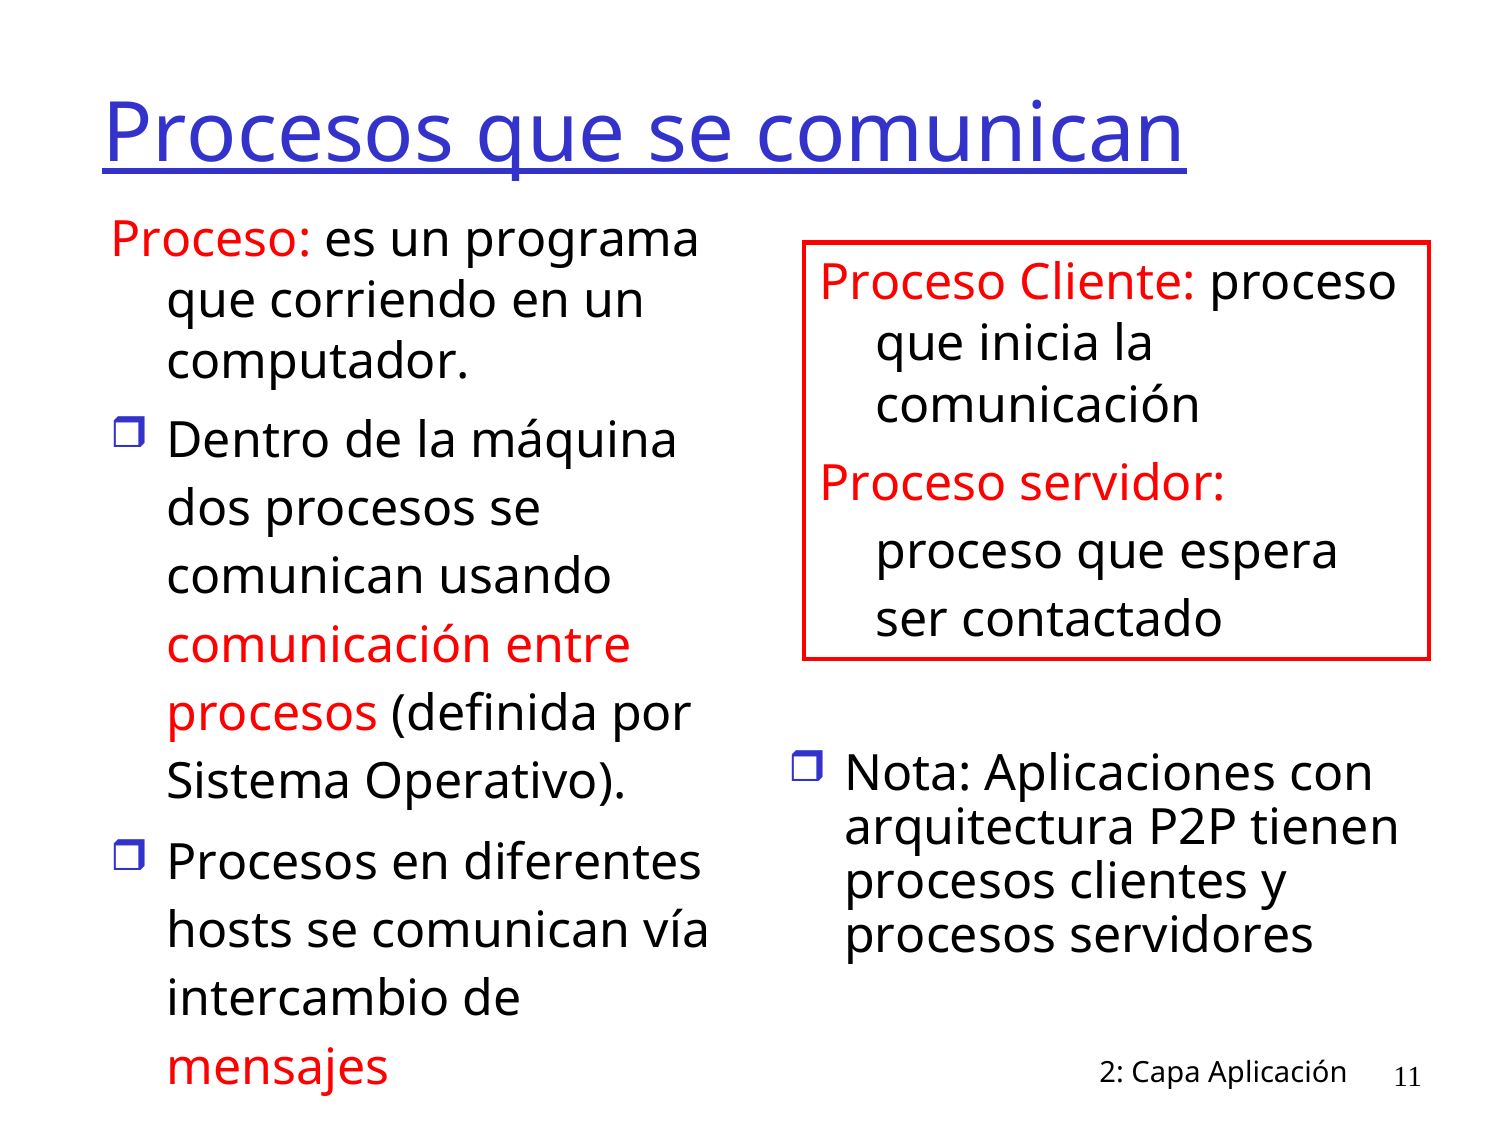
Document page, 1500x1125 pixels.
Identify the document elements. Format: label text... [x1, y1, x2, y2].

title Procesos que se comunican [87, 37, 1363, 225]
text_box Nota: Aplicaciones con arquitectura P2P tienen procesos clientes y procesos servidores [773, 739, 1429, 971]
list Proceso: es un programa que corriendo en un computador. Dentro de la máquina dos procesos se comunican usando comunicación entre procesos (definida por Sistema Operativo). Procesos en diferentes hosts se comunican vía intercambio de mensajes [95, 199, 751, 1096]
list Proceso Cliente: proceso que inicia la comunicación Proceso servidor: proceso que espera ser contactado [804, 242, 1430, 638]
